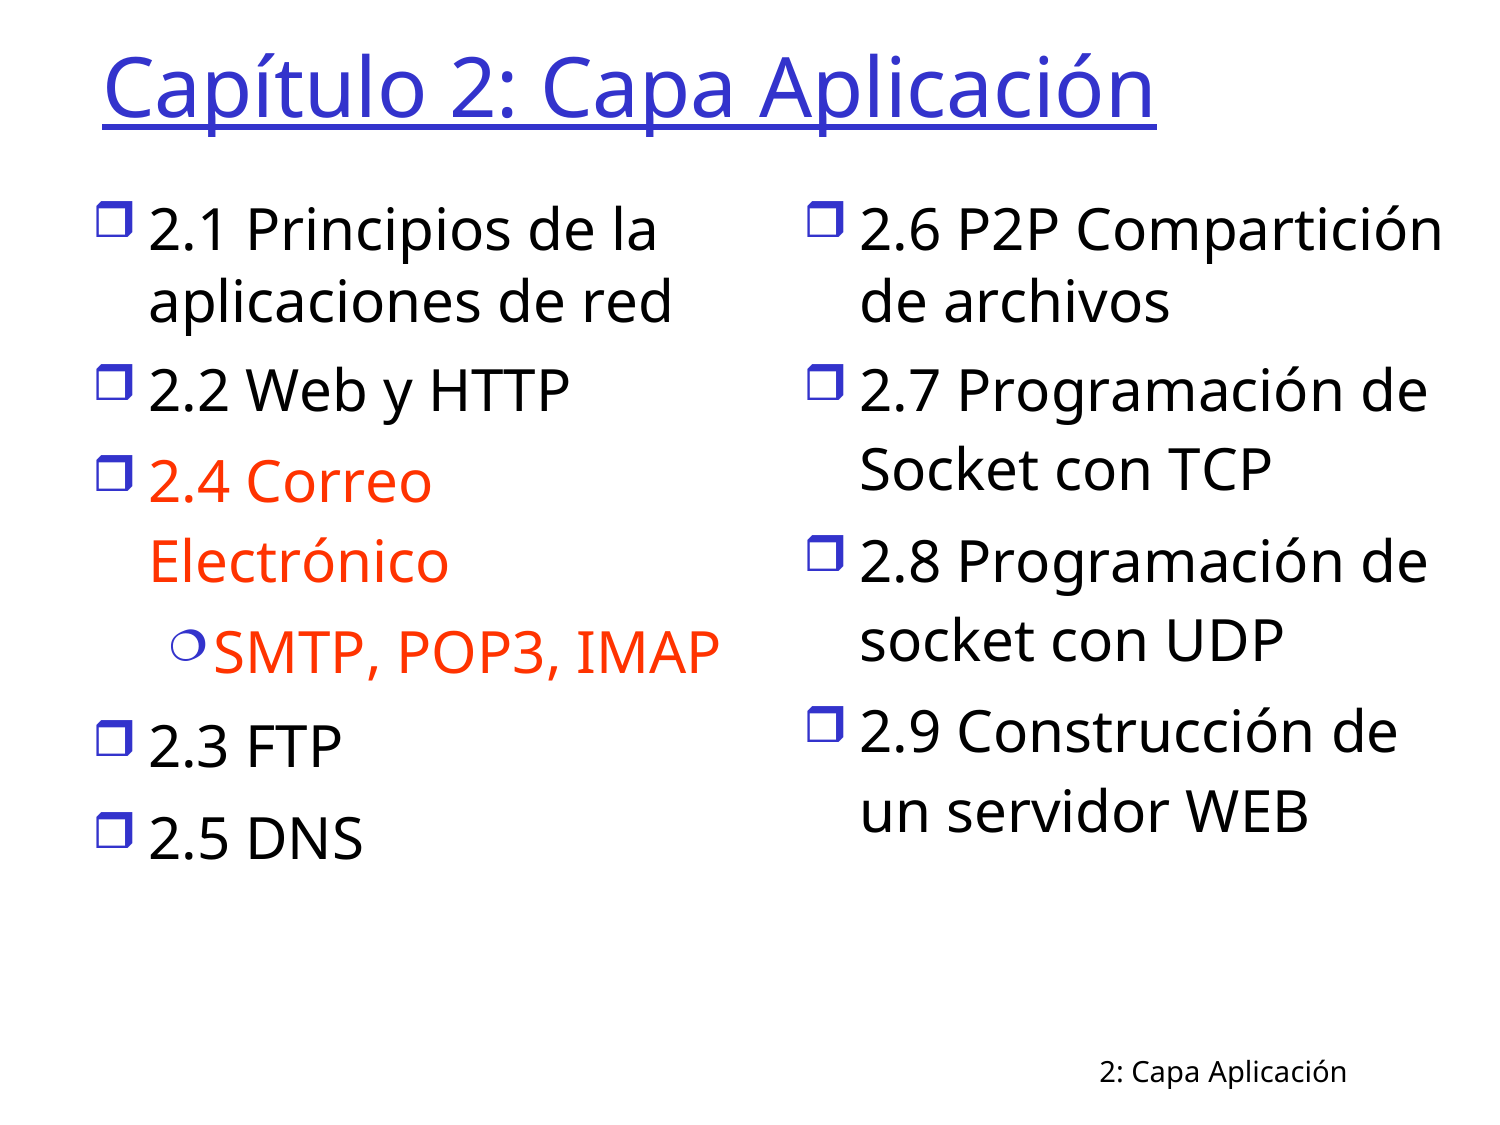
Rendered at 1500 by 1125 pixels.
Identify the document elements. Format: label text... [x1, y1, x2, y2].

list 2.6 P2P Compartición de archivos 2.7 Programación de Socket con TCP 2.8 Programación de socket con UDP 2.9 Construcción de un servidor WEB [788, 186, 1466, 1049]
title Capítulo 2: Capa Aplicación [87, 23, 1463, 150]
list 2.1 Principios de la aplicaciones de red 2.2 Web y HTTP 2.4 Correo Electrónico SMTP, POP3, IMAP 2.3 FTP 2.5 DNS [77, 186, 755, 1049]
